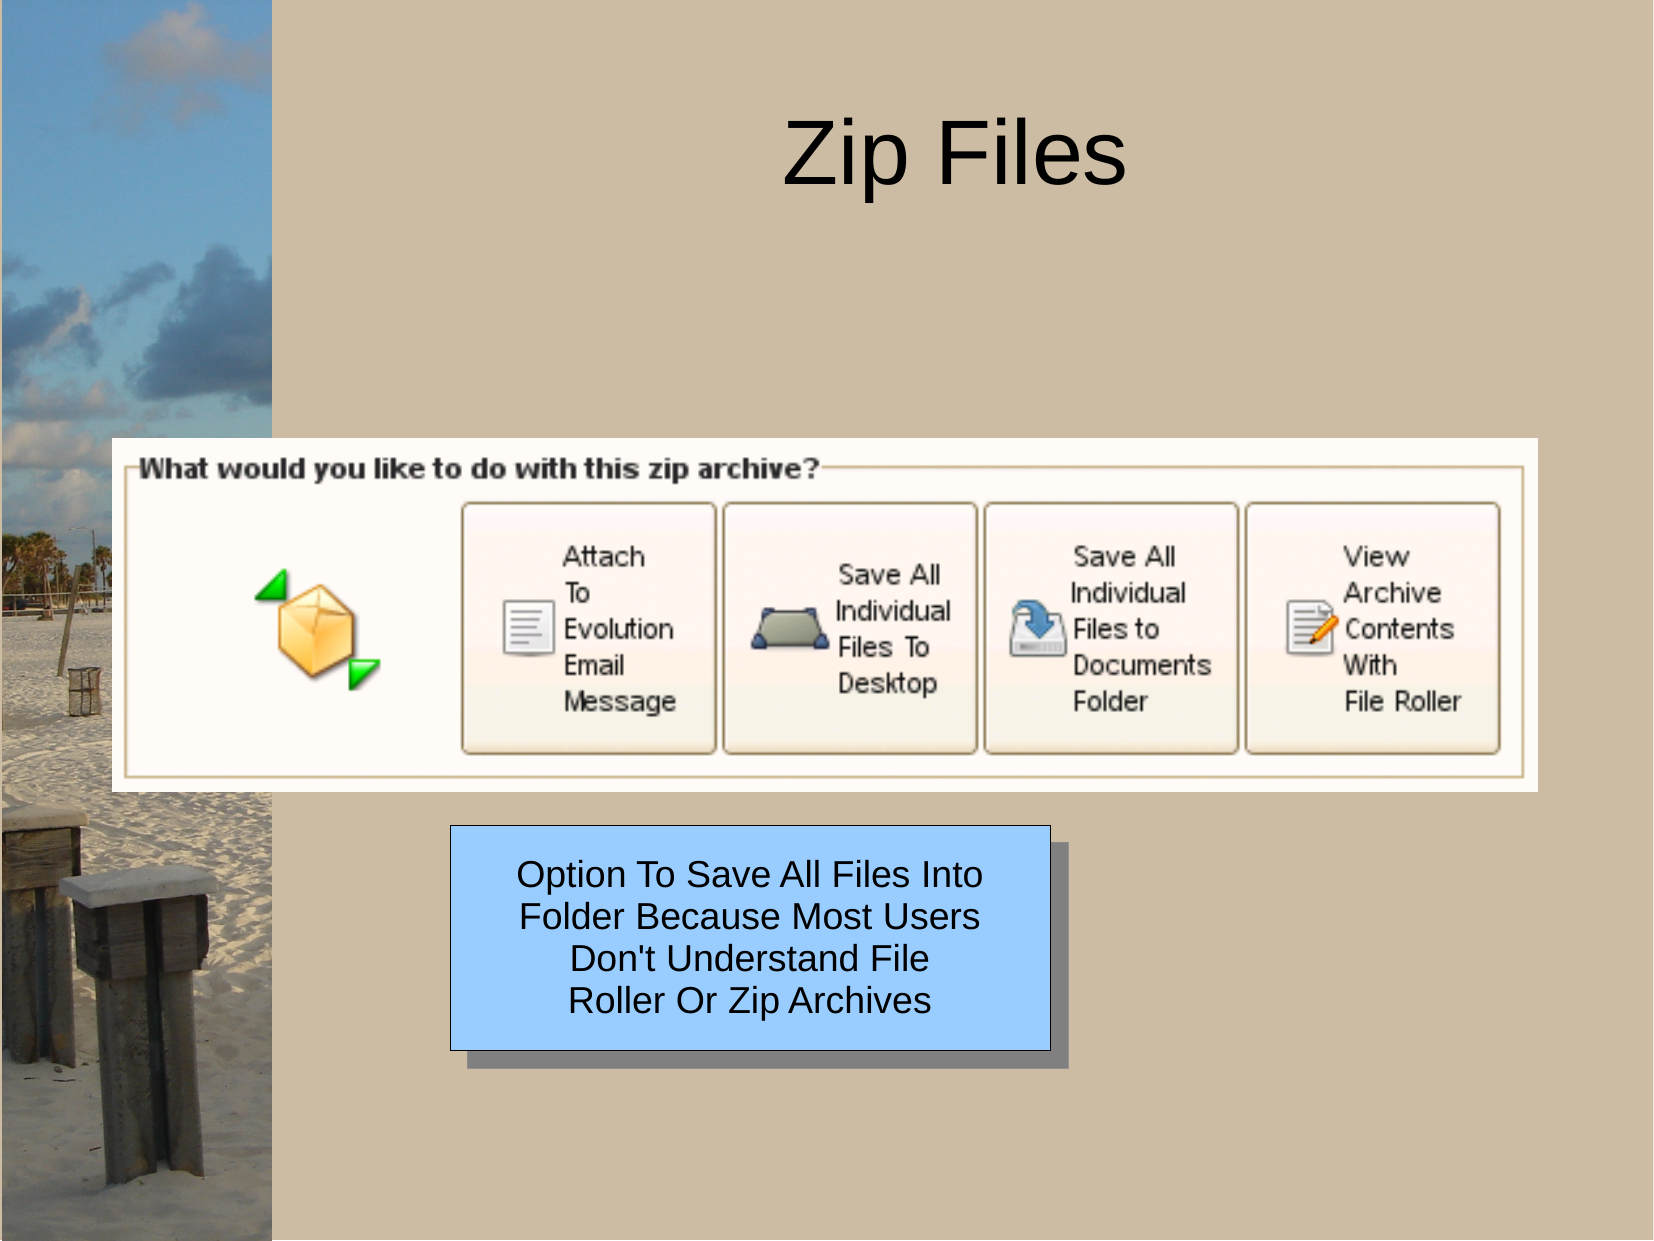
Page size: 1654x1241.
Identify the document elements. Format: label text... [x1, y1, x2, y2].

text_box Option To Save All Files Into Folder Because Most Users Don't Understand File Roller Or Zip Archives [450, 825, 1051, 1051]
picture [2, 0, 1538, 1241]
title Zip Files [300, 56, 1613, 250]
